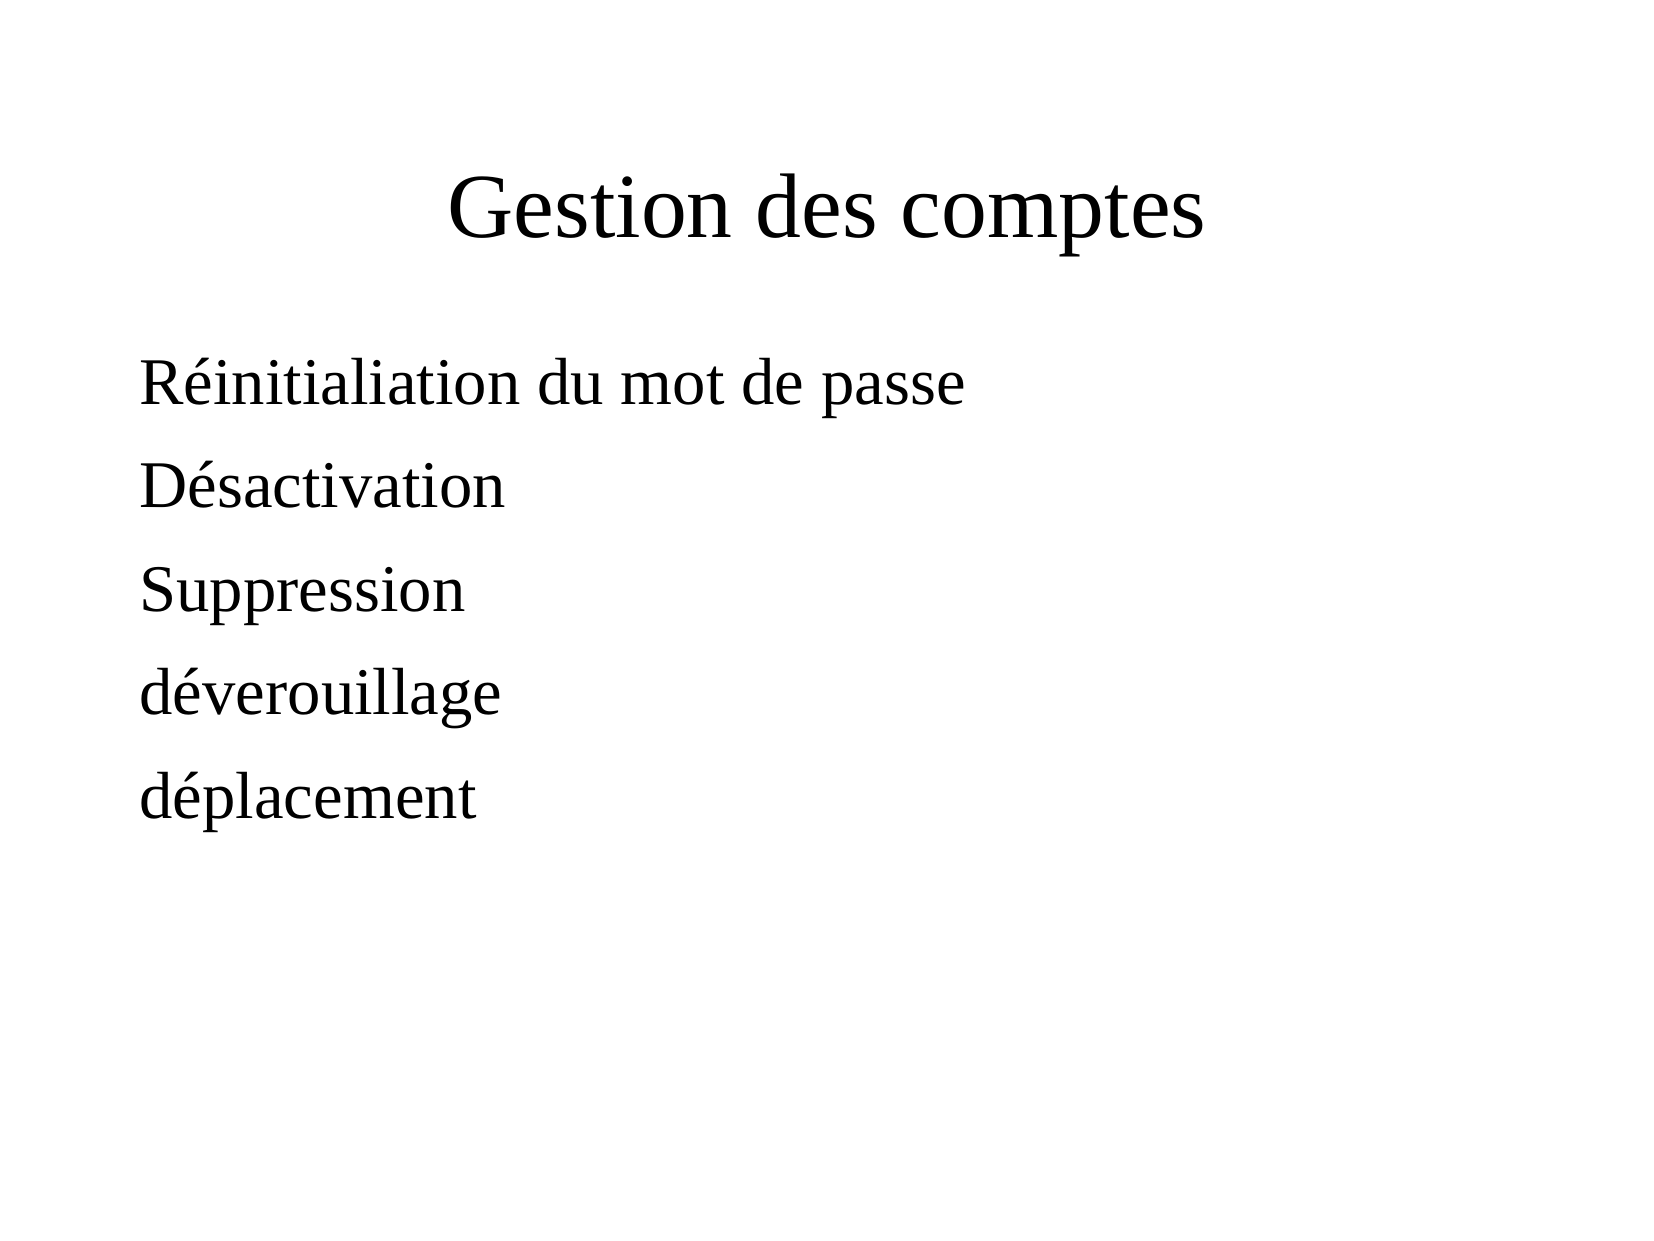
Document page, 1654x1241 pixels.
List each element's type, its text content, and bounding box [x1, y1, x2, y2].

list Réinitialiation du mot de passe Désactivation Suppression déverouillage déplacement [121, 344, 1534, 1127]
title Gestion des comptes [121, 102, 1534, 311]
